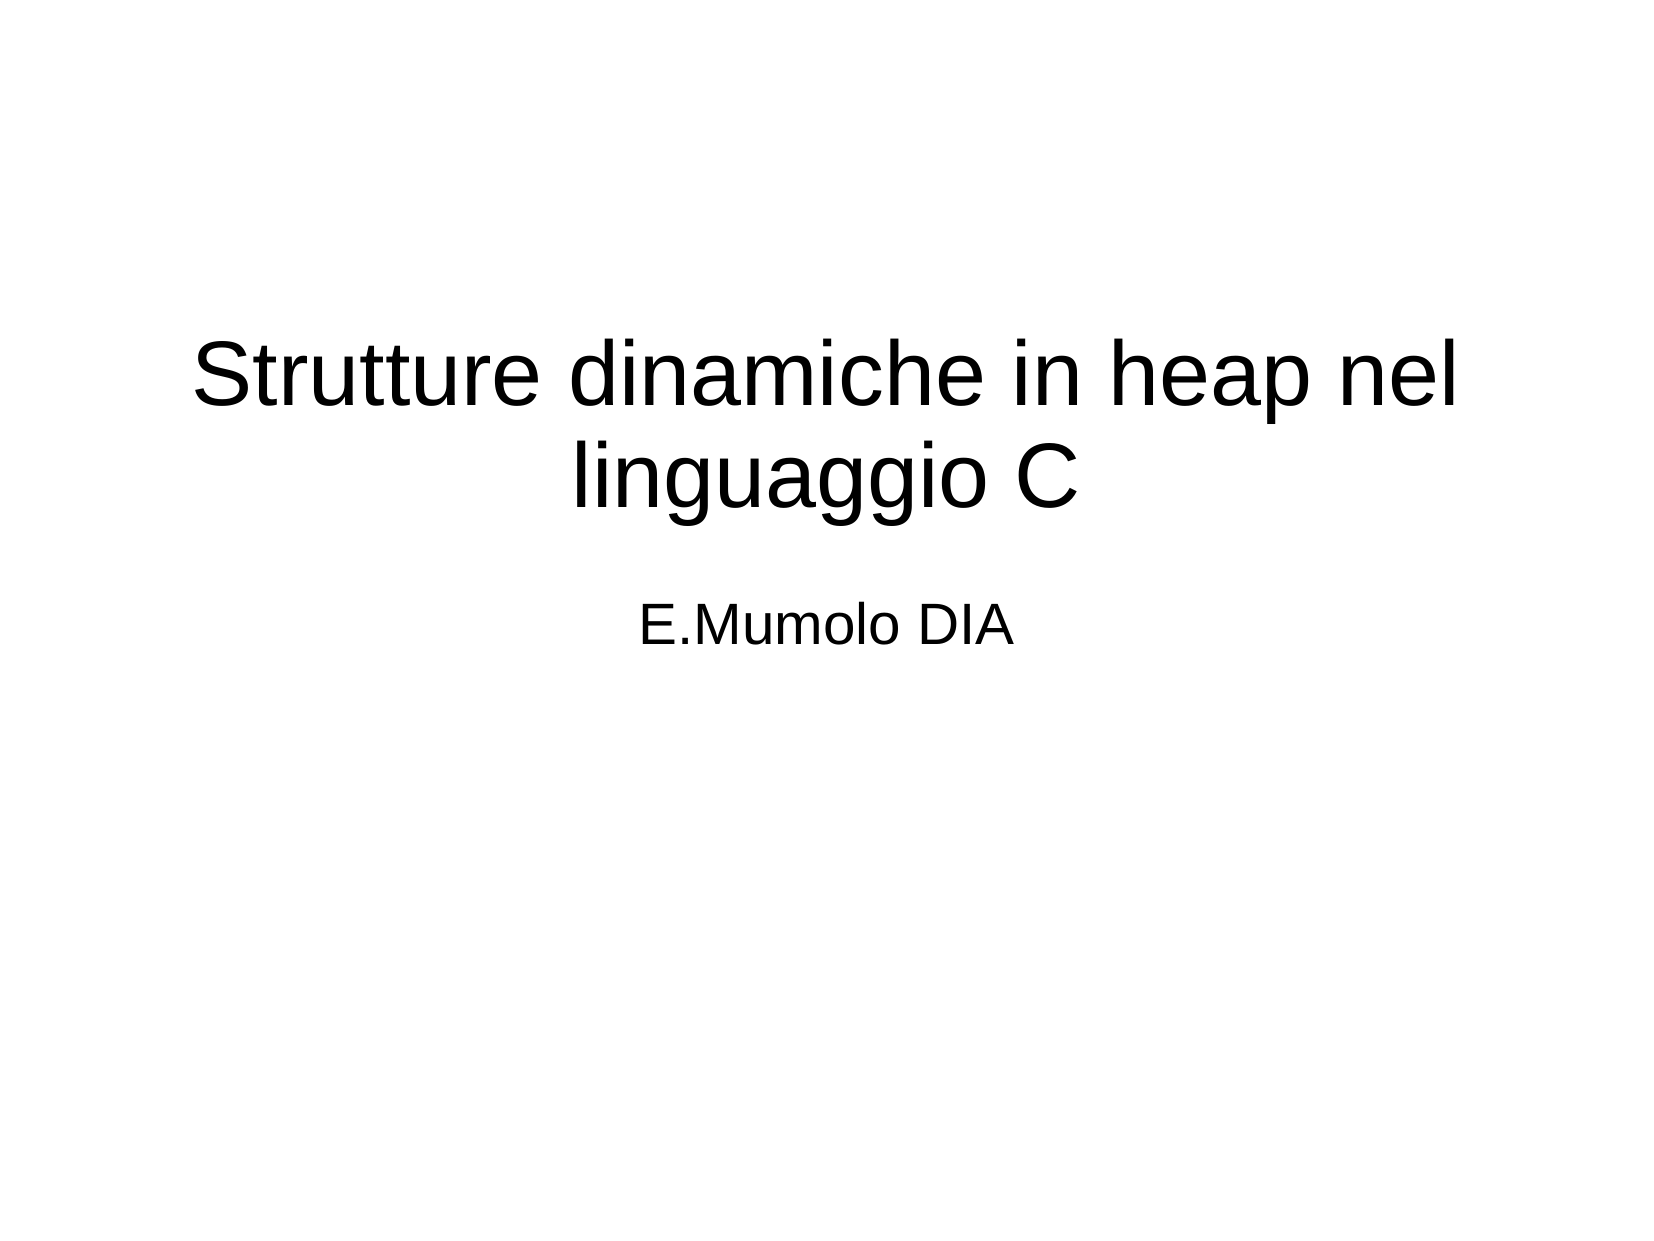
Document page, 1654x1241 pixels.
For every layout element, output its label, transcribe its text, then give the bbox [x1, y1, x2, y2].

title Strutture dinamiche in heap nel linguaggio C E.Mumolo DIA [82, 321, 1571, 658]
